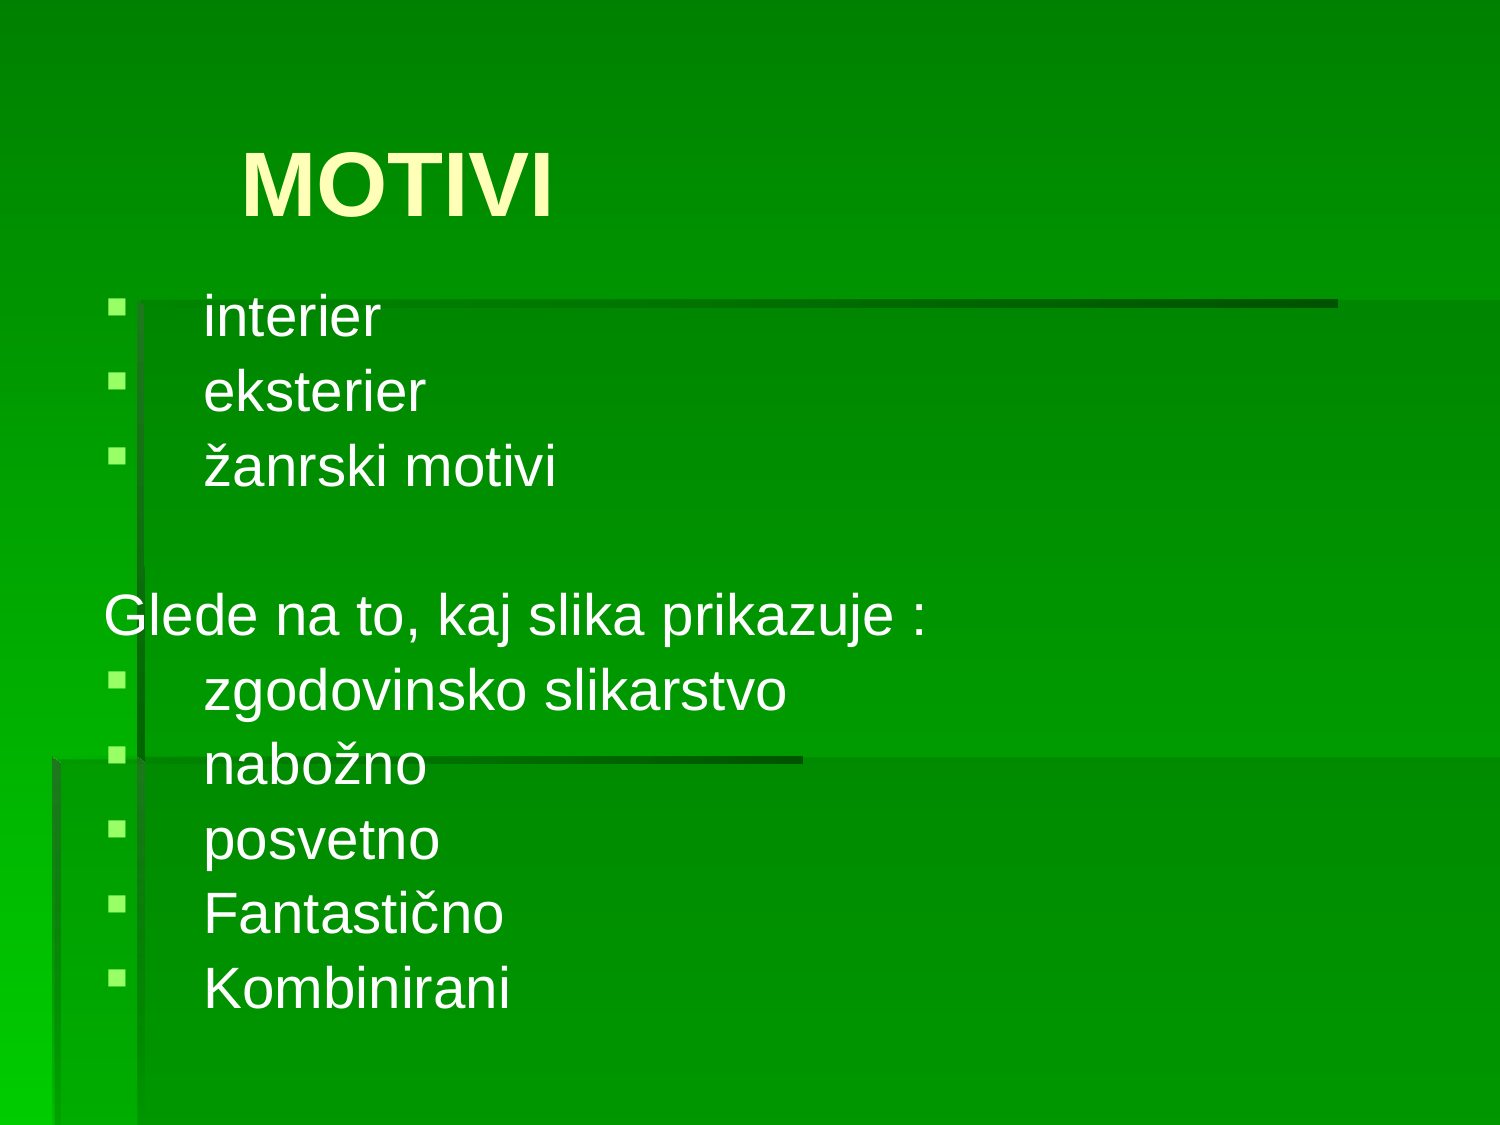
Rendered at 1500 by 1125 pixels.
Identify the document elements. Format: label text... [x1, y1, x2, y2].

title MOTIVI [225, 45, 1425, 315]
list interier eksterier žanrski motivi Glede na to, kaj slika prikazuje : zgodovinsko slikarstvo nabožno posvetno Fantastično Kombinirani [88, 278, 1403, 1012]
